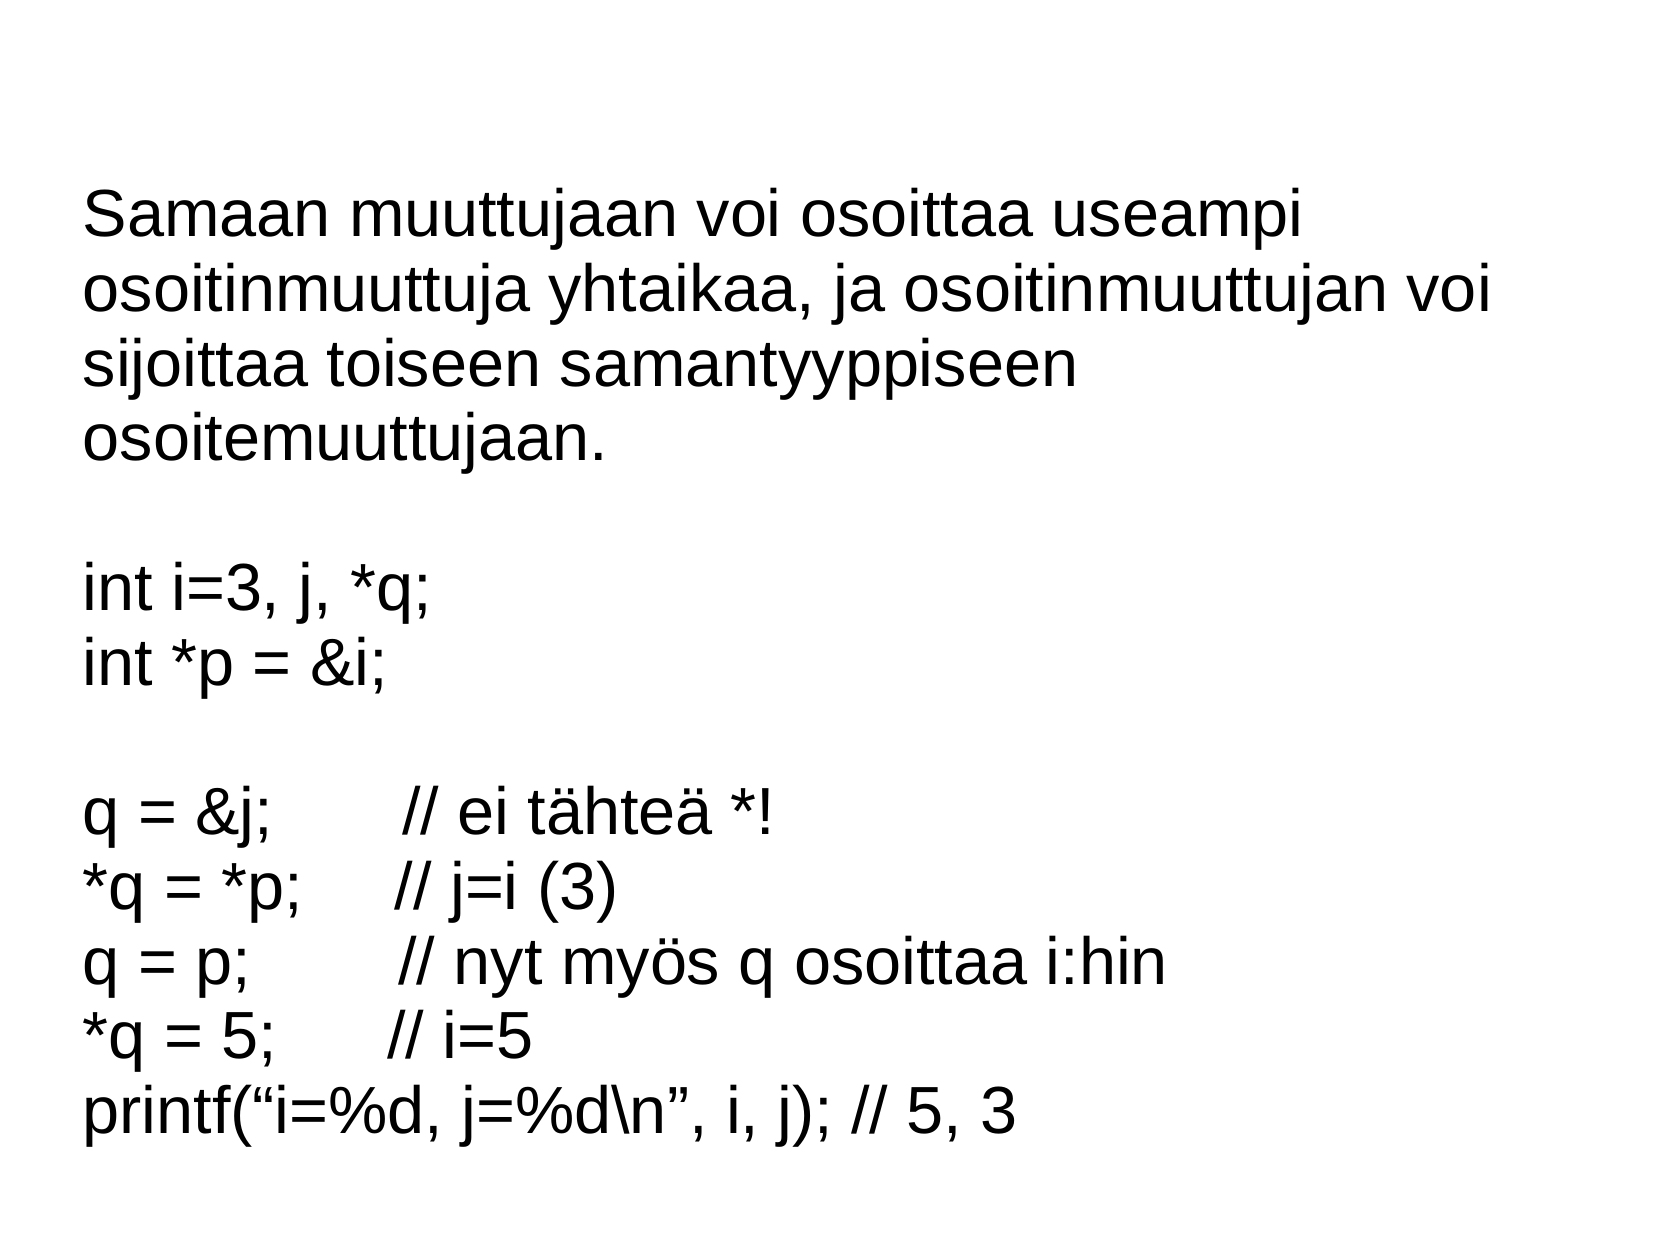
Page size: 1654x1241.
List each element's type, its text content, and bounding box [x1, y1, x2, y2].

text_box Samaan muuttujaan voi osoittaa useampi osoitinmuuttuja yhtaikaa, ja osoitinmuuttujan voi sijoittaa toiseen samantyyppiseen osoitemuuttujaan. int i=3, j, *q; int *p = &i; q = &j; // ei tähteä *! *q = *p; // j=i (3) q = p; // nyt myös q osoittaa i:hin *q = 5; // i=5 printf(“i=%d, j=%d\n”, i, j); // 5, 3 [82, 176, 1571, 1223]
